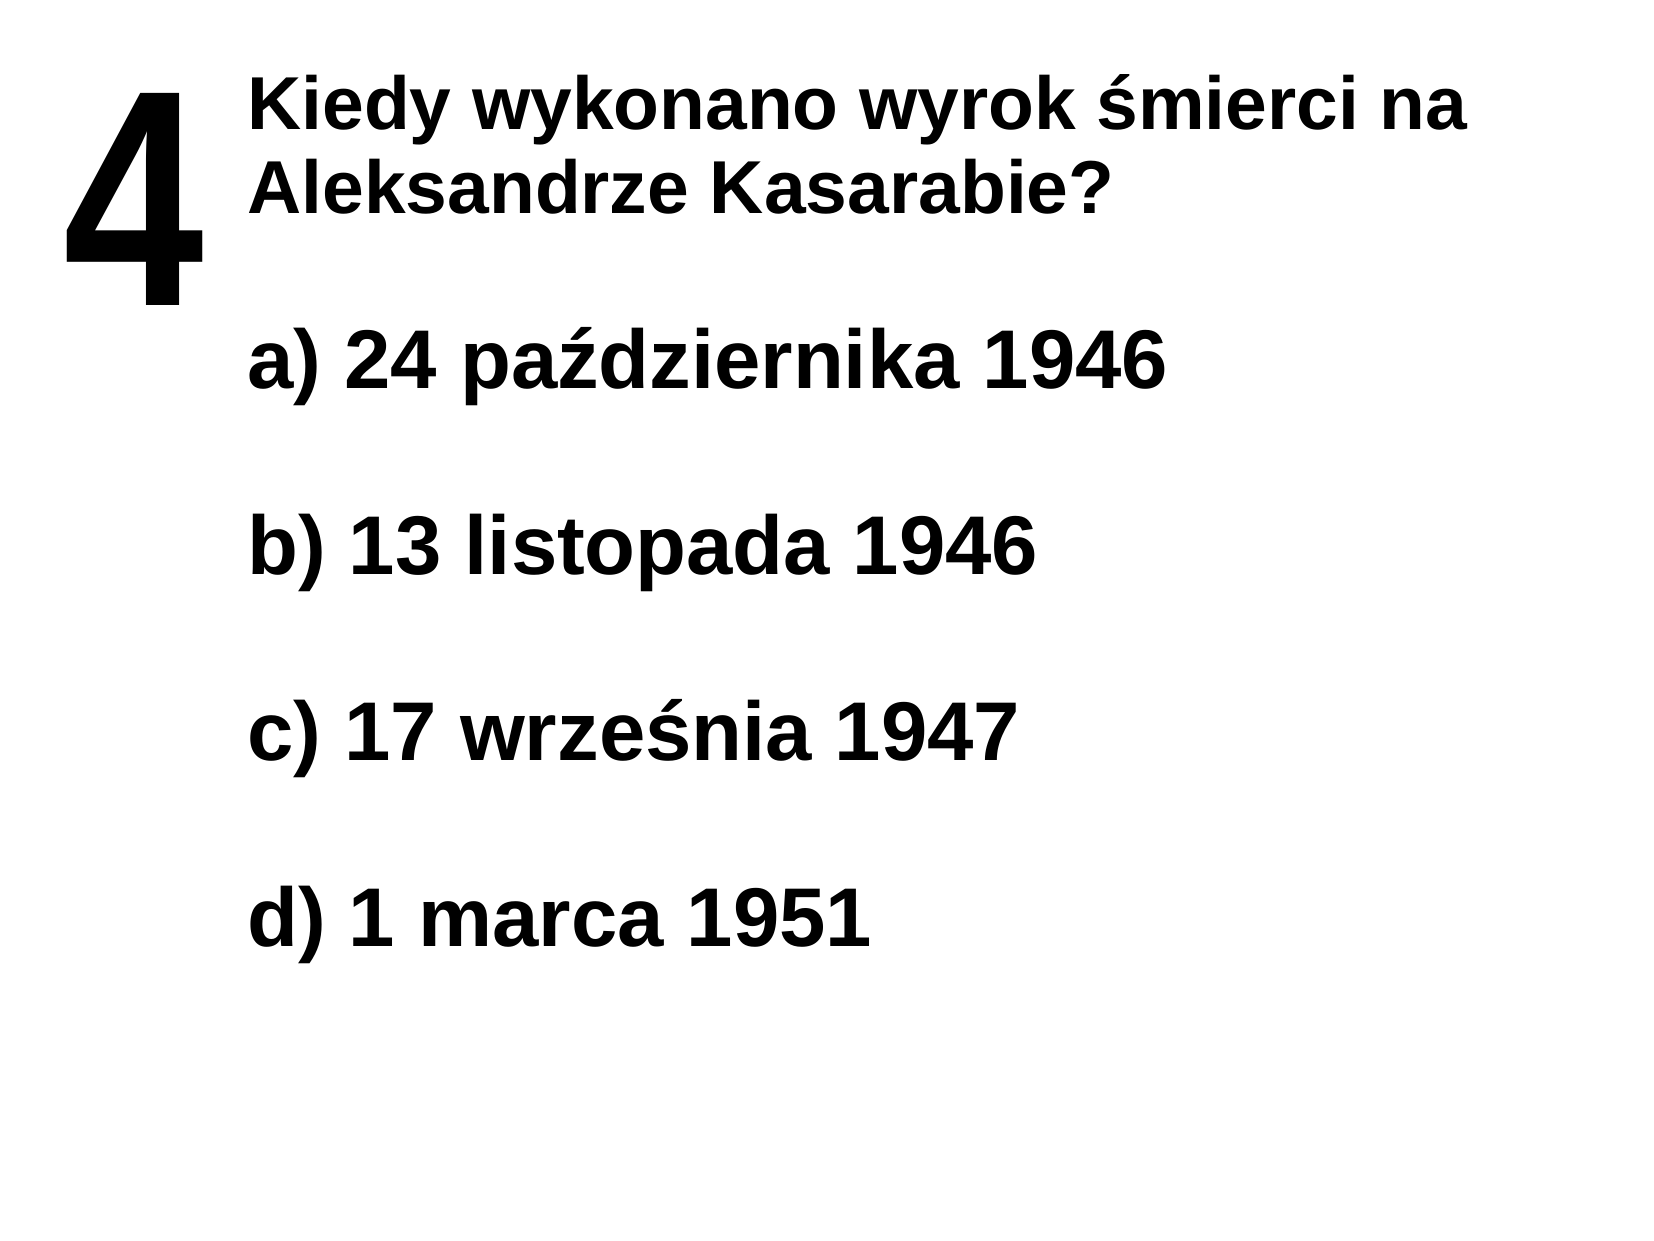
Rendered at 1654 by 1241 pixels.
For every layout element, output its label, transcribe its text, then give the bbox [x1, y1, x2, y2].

text_box 4 [8, 9, 260, 308]
text_box Kiedy wykonano wyrok śmierci na Aleksandrze Kasarabie? a) 24 października 1946 b) 13 listopada 1946 c) 17 września 1947 d) 1 marca 1951 [247, 61, 1610, 372]
